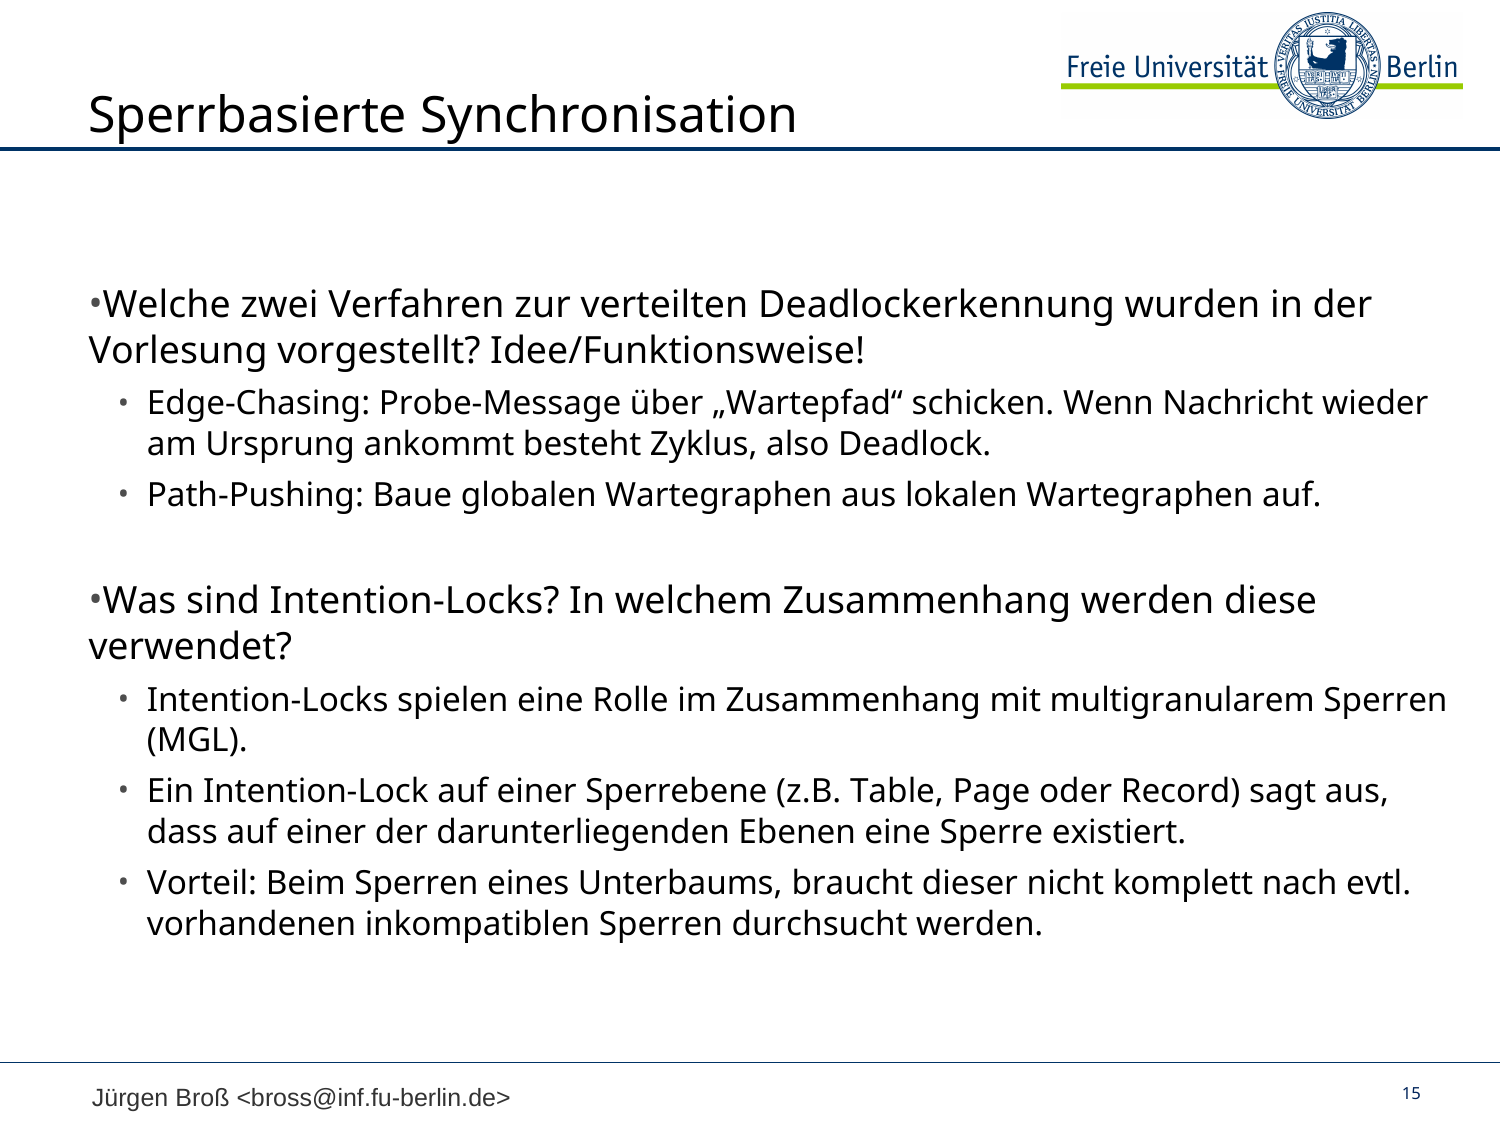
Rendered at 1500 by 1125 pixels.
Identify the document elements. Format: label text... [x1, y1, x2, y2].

picture [1061, 12, 1463, 119]
list Welche zwei Verfahren zur verteilten Deadlockerkennung wurden in der Vorlesung vorgestellt? Idee/Funktionsweise! Edge-Chasing: Probe-Message über „Wartepfad“ schicken. Wenn Nachricht wieder am Ursprung ankommt besteht Zyklus, also Deadlock. Path-Pushing: Baue globalen Wartegraphen aus lokalen Wartegraphen auf. Was sind Intention-Locks? In welchem Zusammenhang werden diese verwendet? Intention-Locks spielen eine Rolle im Zusammenhang mit multigranularem Sperren (MGL). Ein Intention-Lock auf einer Sperrebene (z.B. Table, Page oder Record) sagt aus, dass auf einer der darunterliegenden Ebenen eine Sperre existiert. Vorteil: Beim Sperren eines Unterbaums, braucht dieser nicht komplett nach evtl. vorhandenen inkompatiblen Sperren durchsucht werden. [88, 278, 1459, 1037]
title Sperrbasierte Synchronisation [88, 87, 1275, 143]
